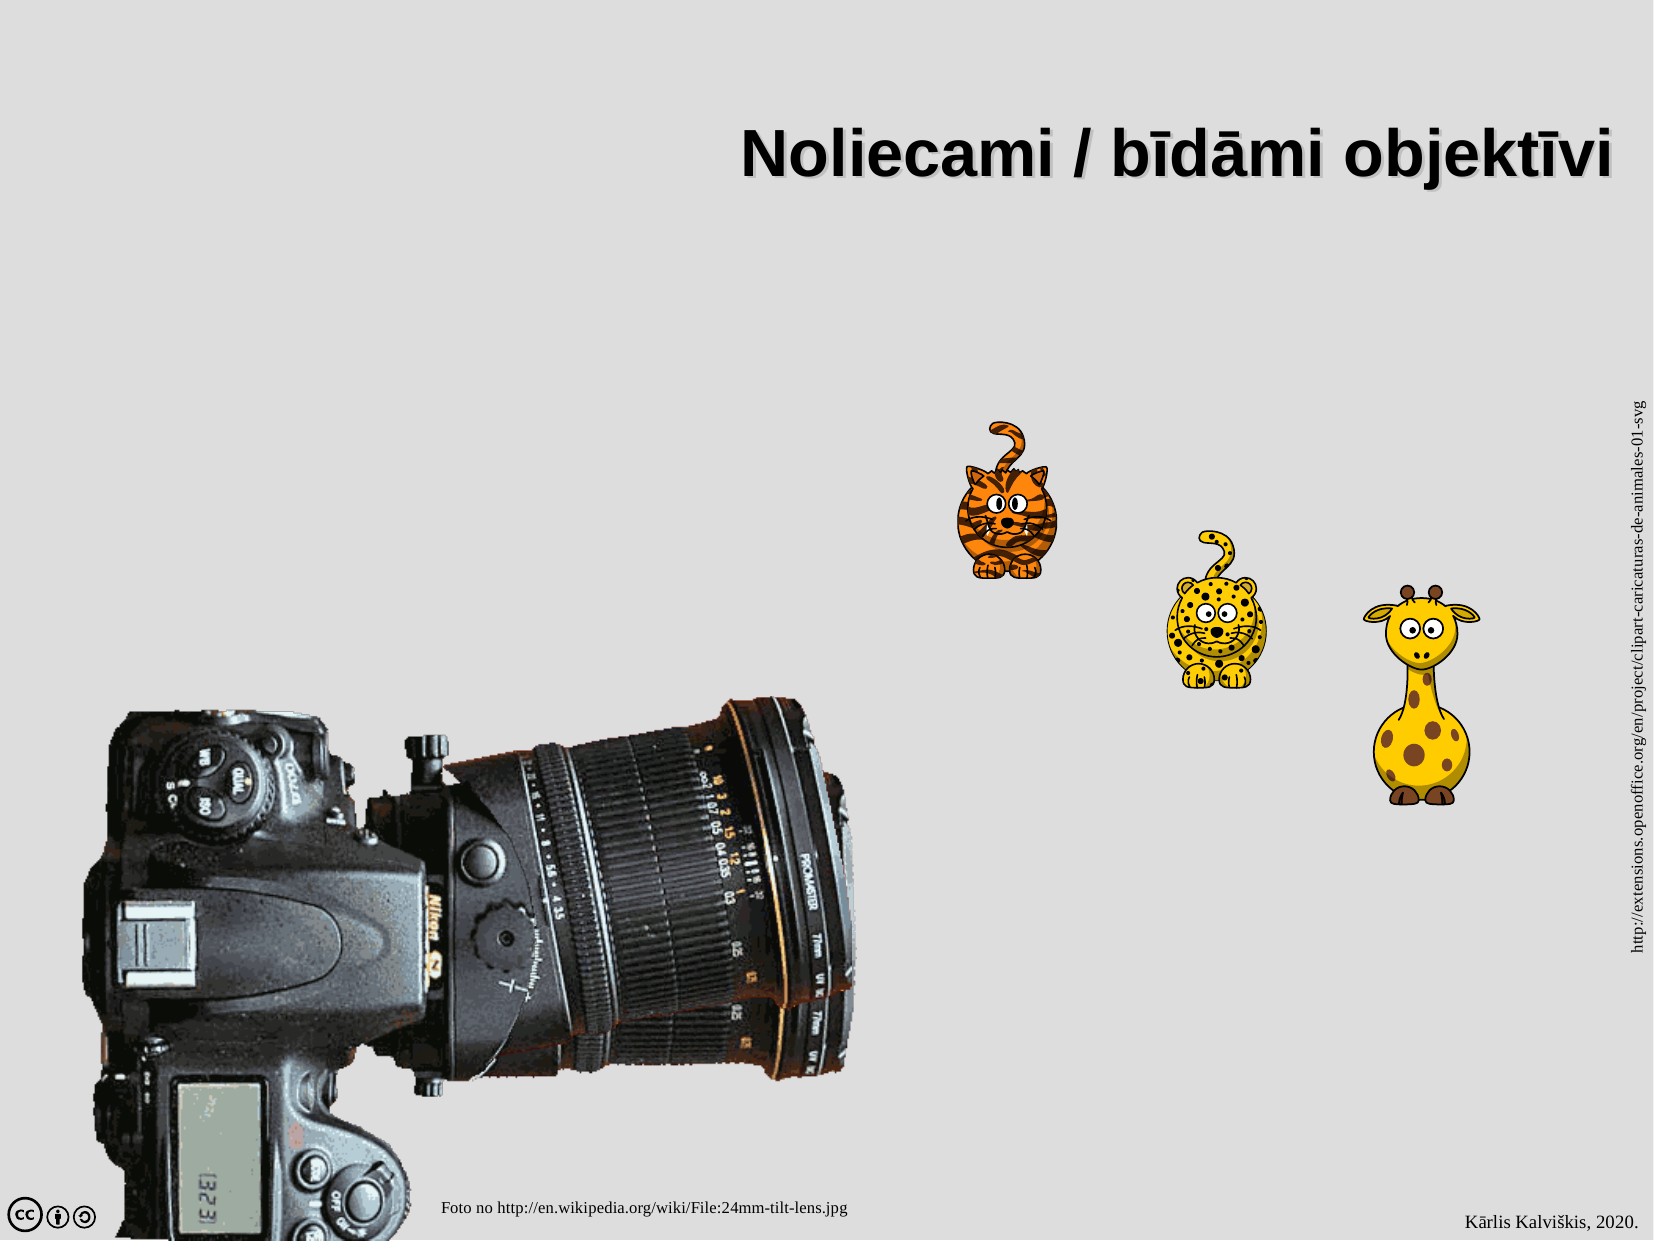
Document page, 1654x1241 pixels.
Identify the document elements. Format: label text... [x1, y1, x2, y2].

picture [1166, 530, 1267, 689]
text_box Foto no http://en.wikipedia.org/wiki/File:24mm-tilt-lens.jpg [546, 1190, 864, 1225]
picture [957, 421, 1058, 580]
title Noliecami / bīdāmi objektīvi [42, 49, 1615, 257]
picture [1362, 584, 1481, 806]
picture [70, 696, 857, 1241]
text_box http://extensions.openoffice.org/en/project/clipart-caricaturas-de-animales-01-svg [1620, 386, 1654, 969]
